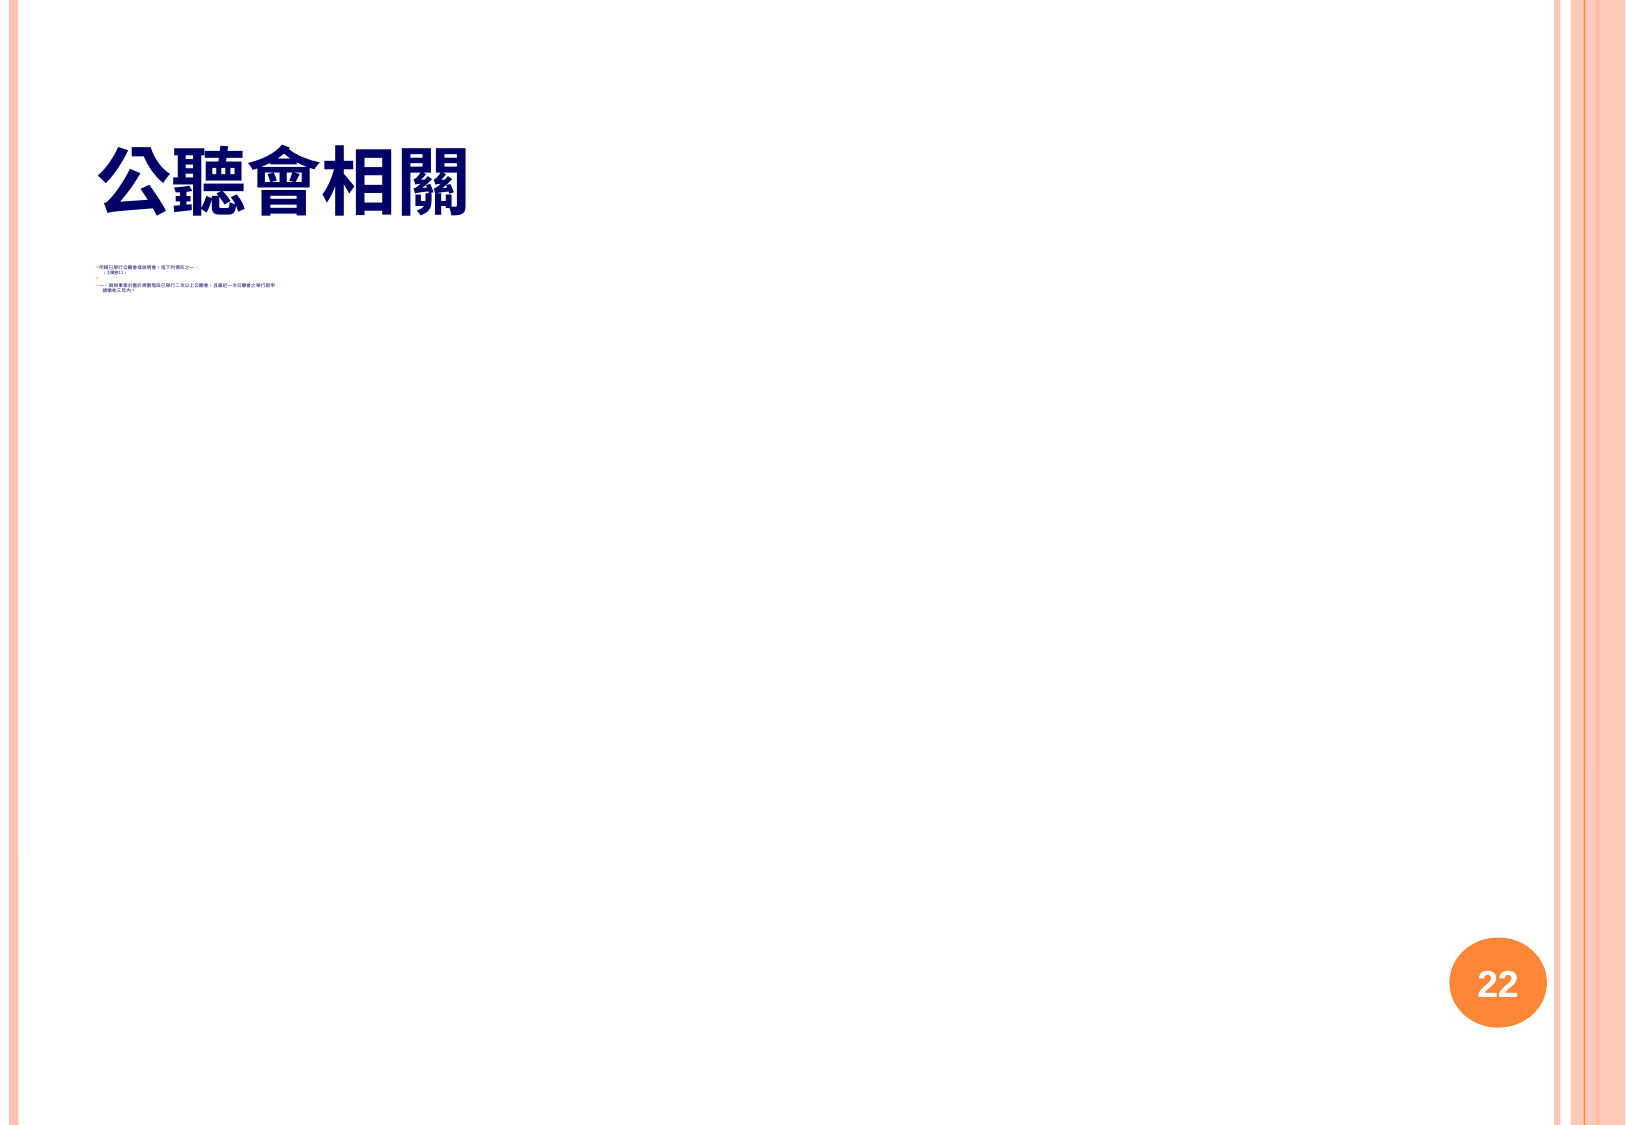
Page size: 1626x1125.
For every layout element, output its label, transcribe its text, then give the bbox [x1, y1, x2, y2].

title 公聽會相關 [81, 45, 1409, 233]
list 所稱已舉行公聽會或說明會，指下列情形之一： ﹙土徵施11﹚ 一、興辦事業計畫於規劃階段已舉行二次以上公聽會，且最近一次公聽會之舉行距申請徵收三年內。 [81, 262, 1409, 1062]
